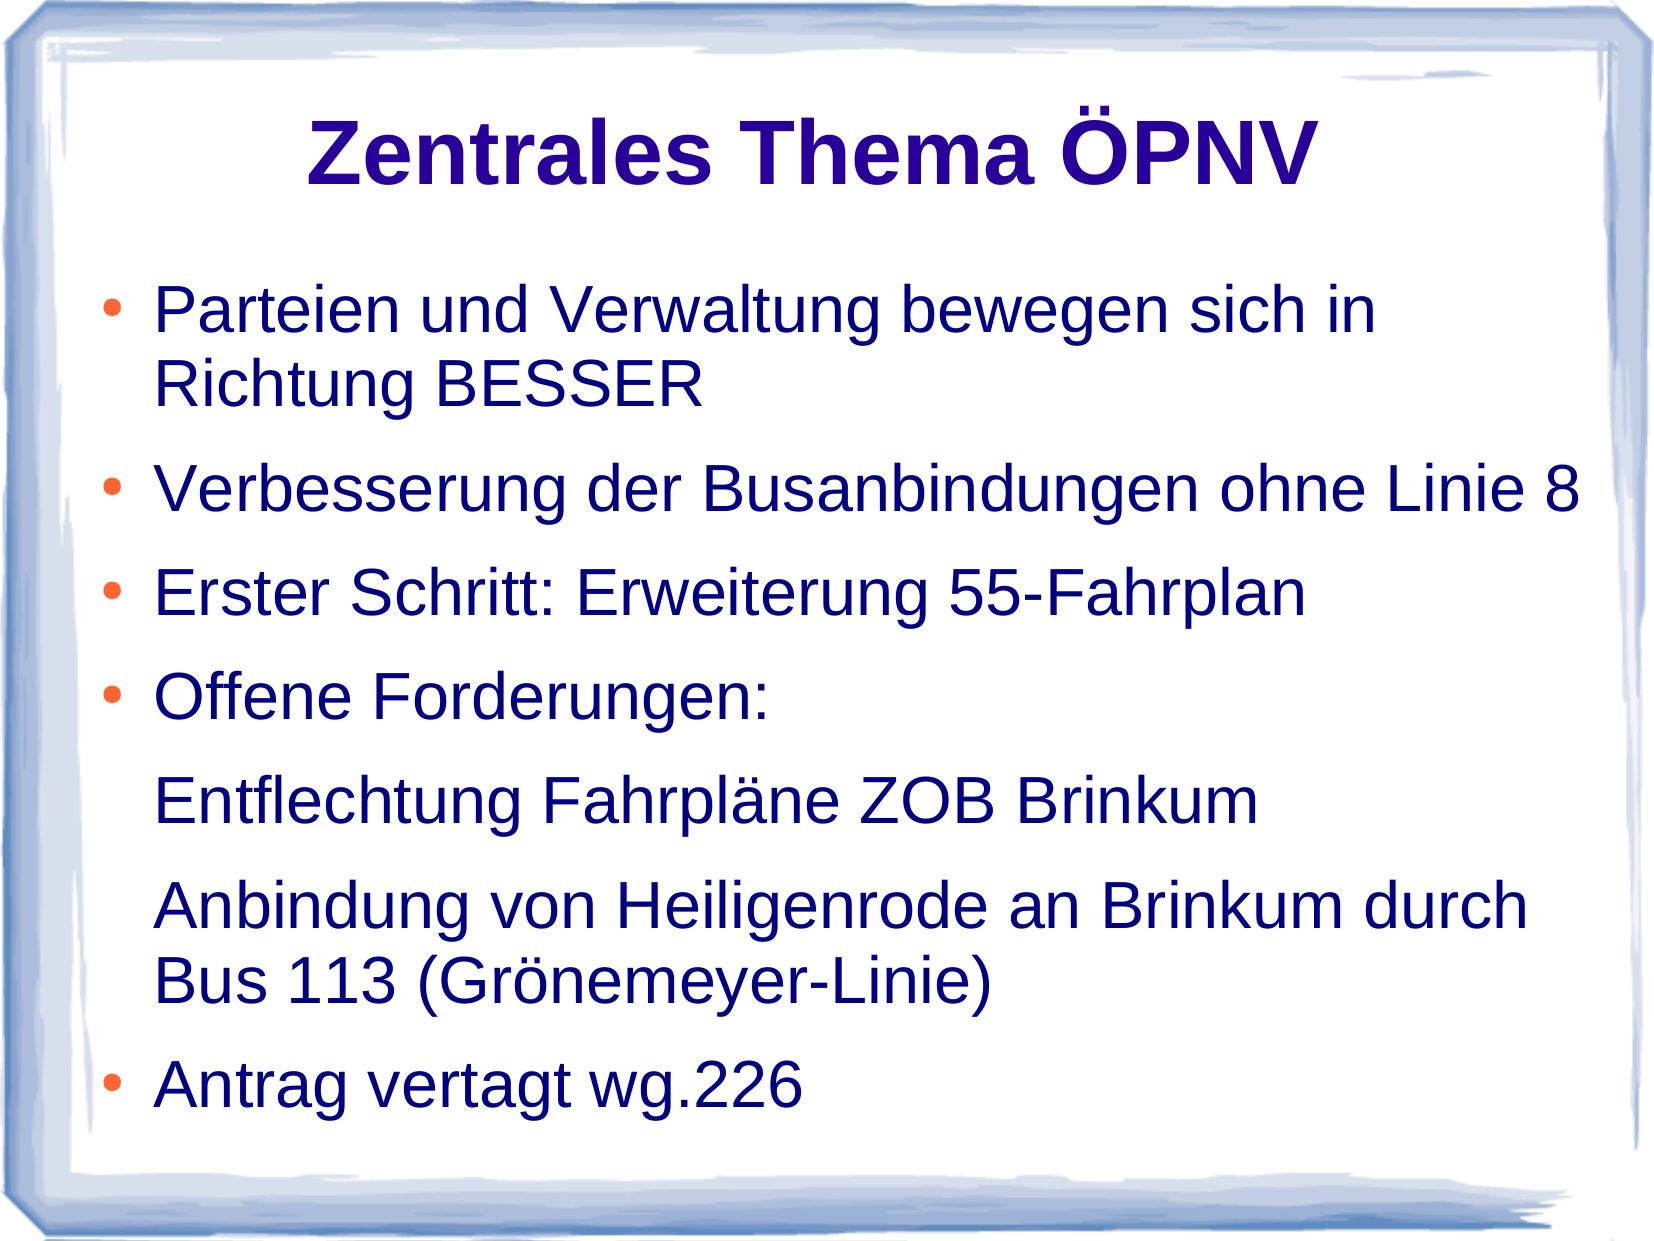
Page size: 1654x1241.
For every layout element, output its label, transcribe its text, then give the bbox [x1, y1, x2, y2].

list Parteien und Verwaltung bewegen sich in Richtung BESSER Verbesserung der Busanbindungen ohne Linie 8 Erster Schritt: Erweiterung 55-Fahrplan Offene Forderungen: Entflechtung Fahrpläne ZOB Brinkum Anbindung von Heiligenrode an Brinkum durch Bus 113 (Grönemeyer-Linie) Antrag vertagt wg.226 [82, 271, 1595, 1241]
title Zentrales Thema ÖPNV [82, 49, 1571, 257]
picture [0, 0, 1654, 1241]
